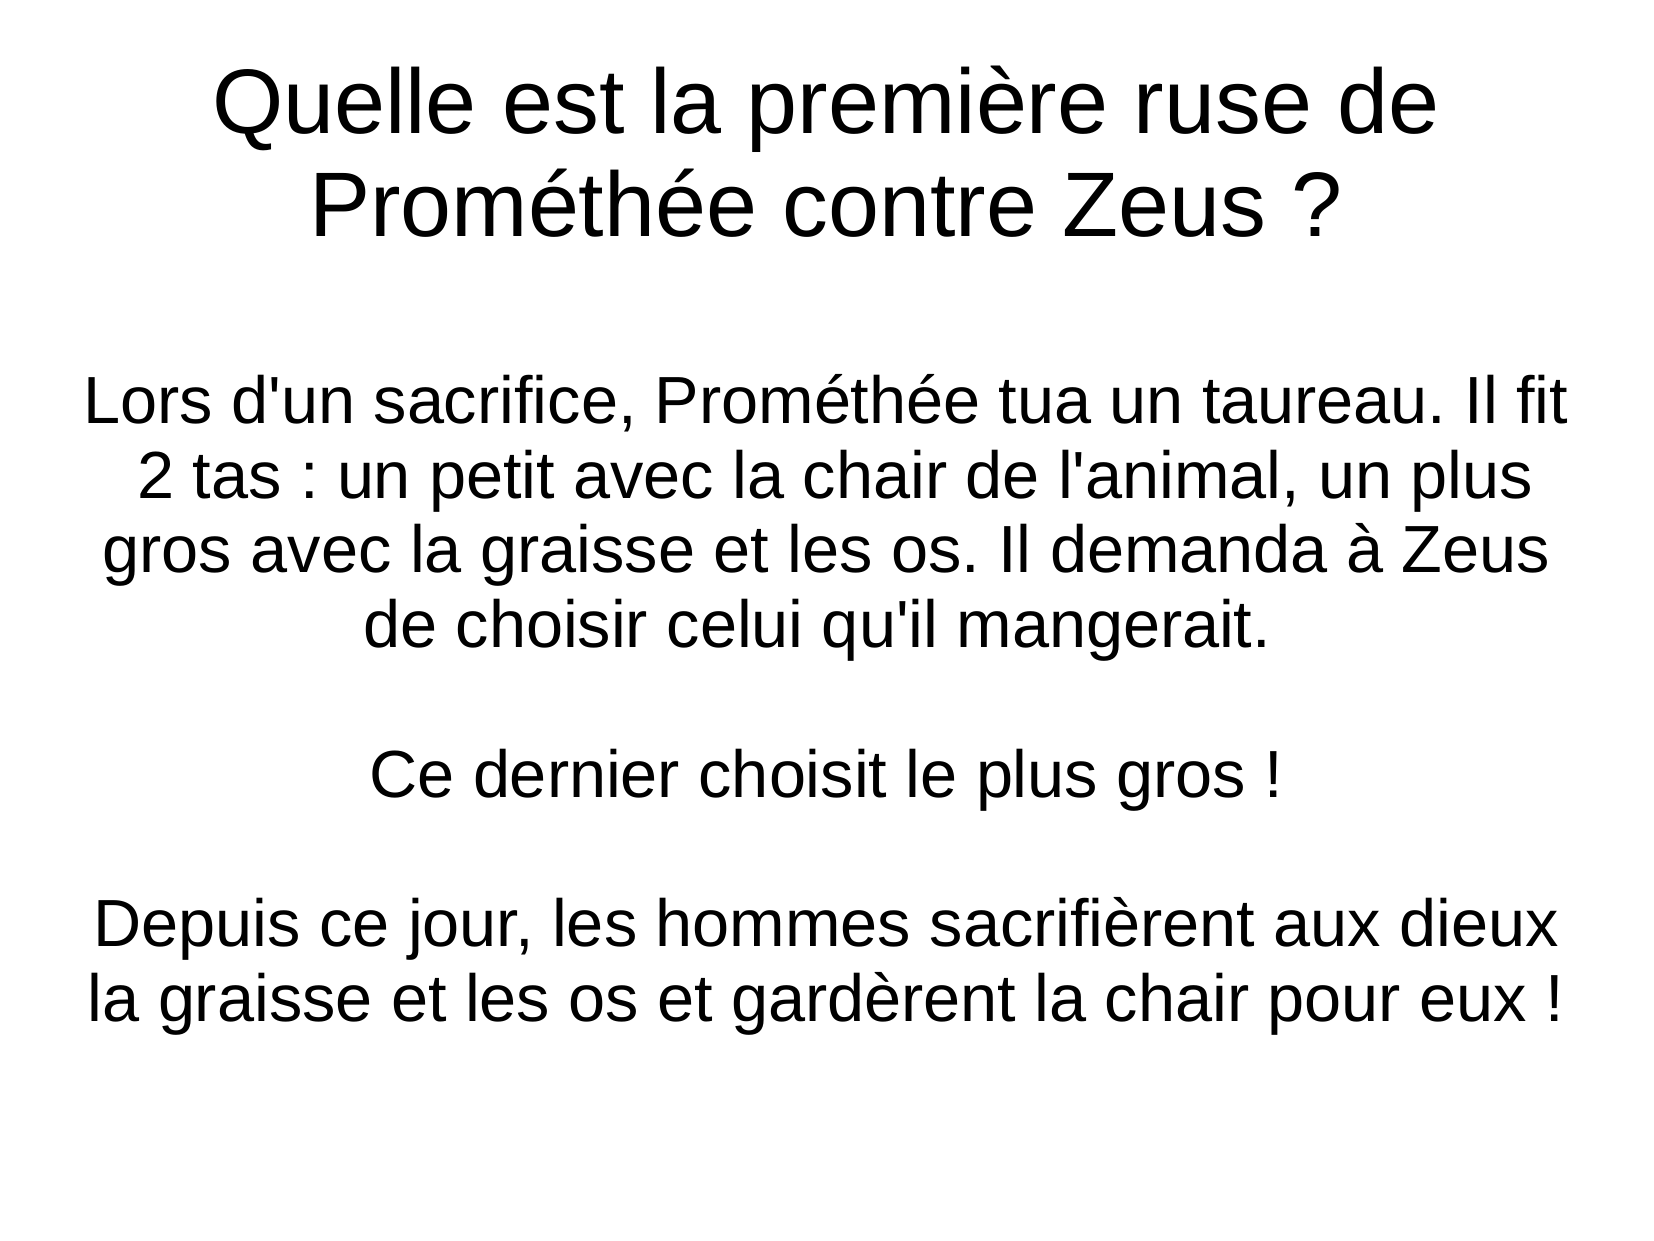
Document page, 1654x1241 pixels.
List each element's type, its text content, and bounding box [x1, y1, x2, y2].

title Quelle est la première ruse de Prométhée contre Zeus ? [82, 50, 1571, 256]
subtitle Lors d'un sacrifice, Prométhée tua un taureau. Il fit 2 tas : un petit avec la chair de l'animal, un plus gros avec la graisse et les os. Il demanda à Zeus de choisir celui qu'il mangerait. Ce dernier choisit le plus gros ! Depuis ce jour, les hommes sacrifièrent aux dieux la graisse et les os et gardèrent la chair pour eux ! [82, 297, 1571, 1102]
